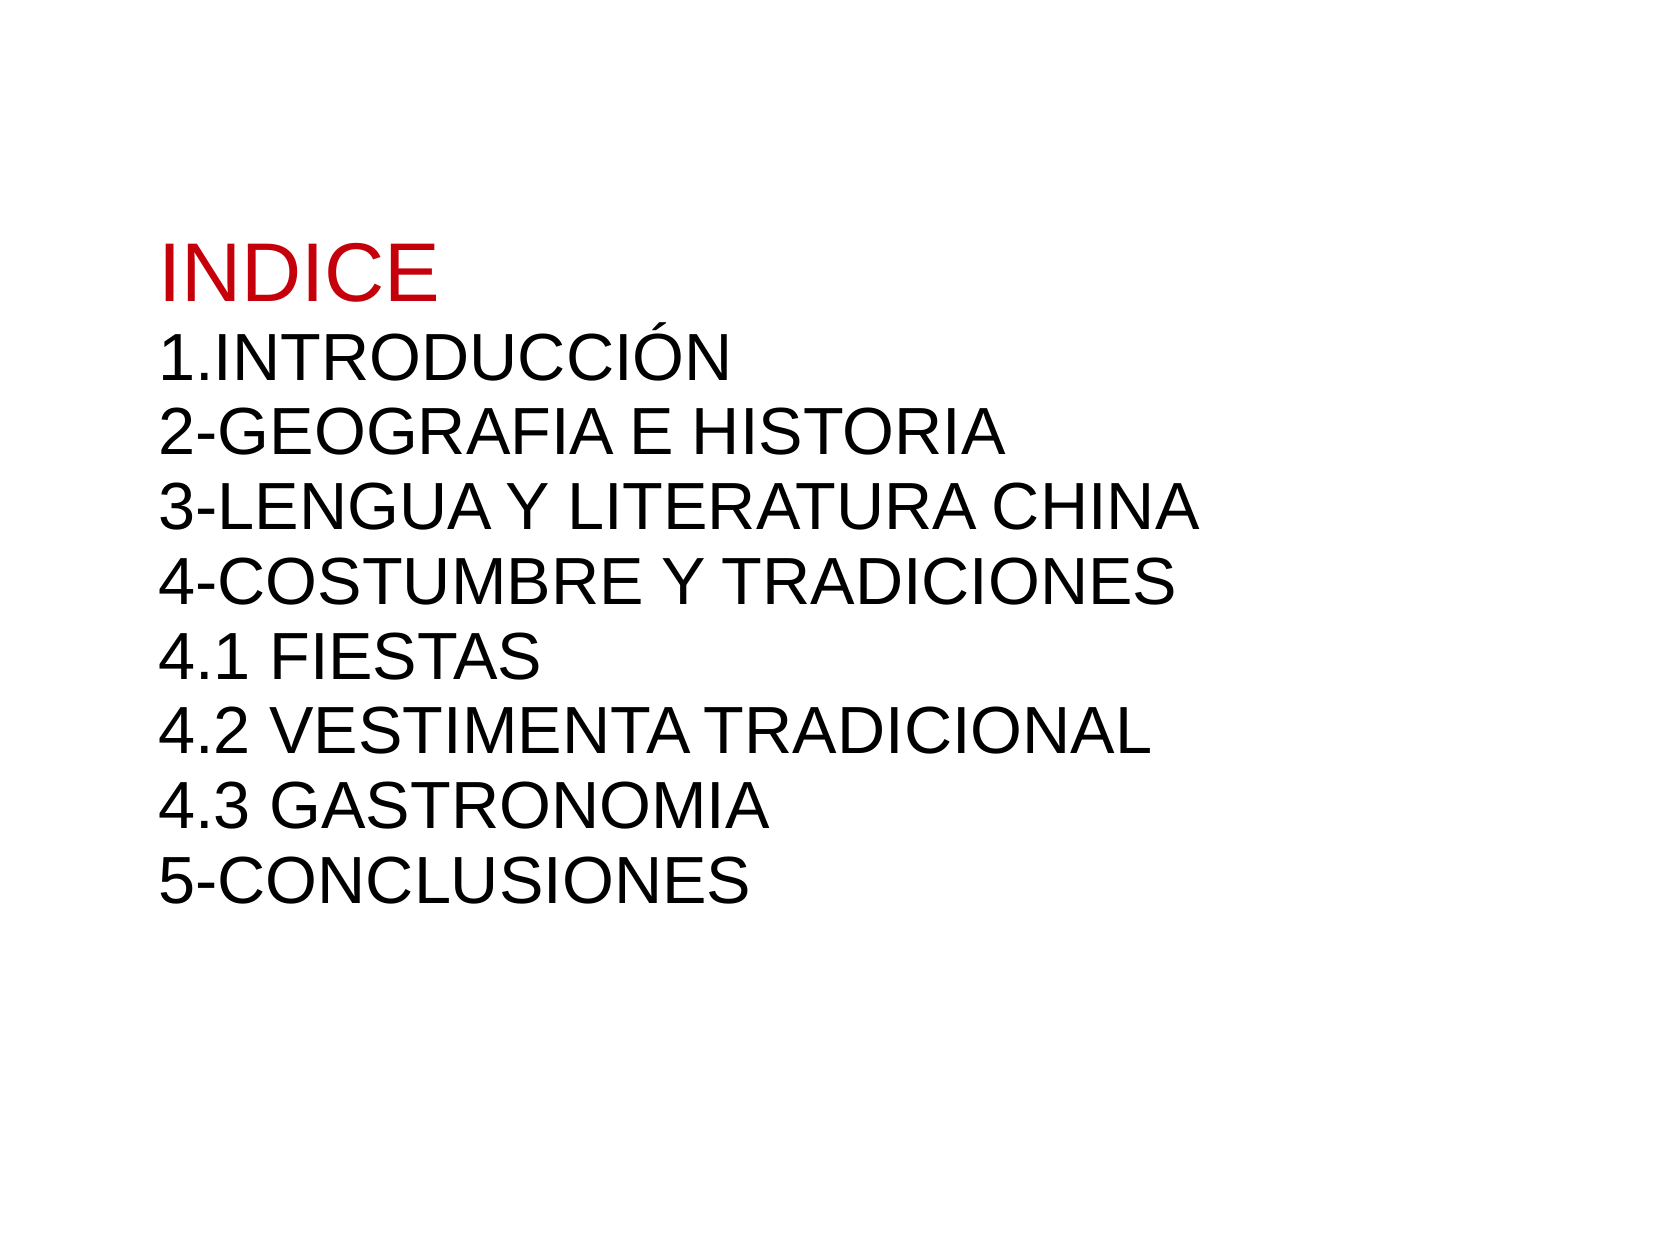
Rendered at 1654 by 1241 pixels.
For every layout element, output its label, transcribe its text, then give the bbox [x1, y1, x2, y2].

text_box INDICE 1.INTRODUCCIÓN 2-GEOGRAFIA E HISTORIA 3-LENGUA Y LITERATURA CHINA 4-COSTUMBRE Y TRADICIONES 4.1 FIESTAS 4.2 VESTIMENTA TRADICIONAL 4.3 GASTRONOMIA 5-CONCLUSIONES [143, 177, 1509, 1134]
